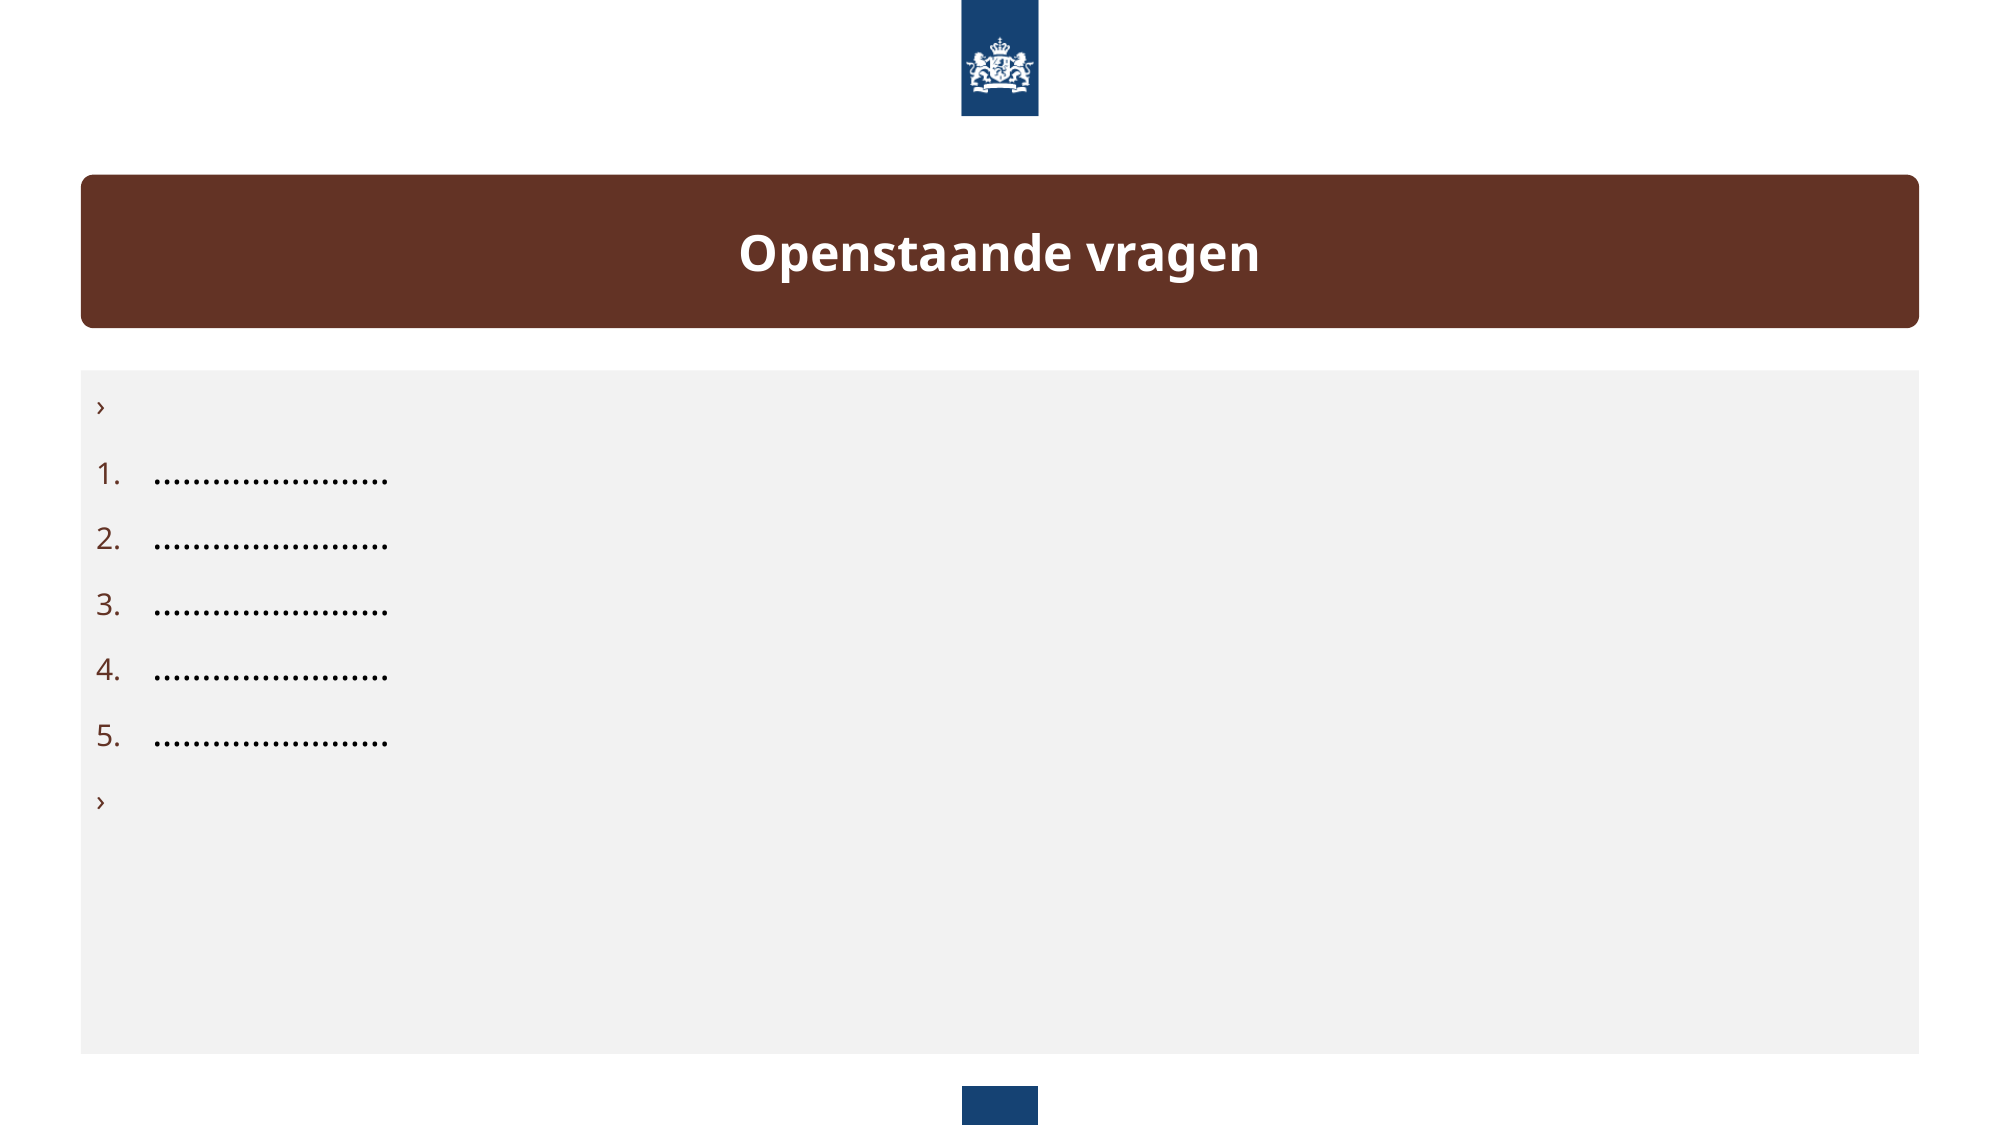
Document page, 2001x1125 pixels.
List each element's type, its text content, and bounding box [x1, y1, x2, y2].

text_box …………………… …………………… …………………… …………………… …………………… [80, 370, 1919, 1054]
text_box Openstaande vragen [80, 174, 1920, 329]
